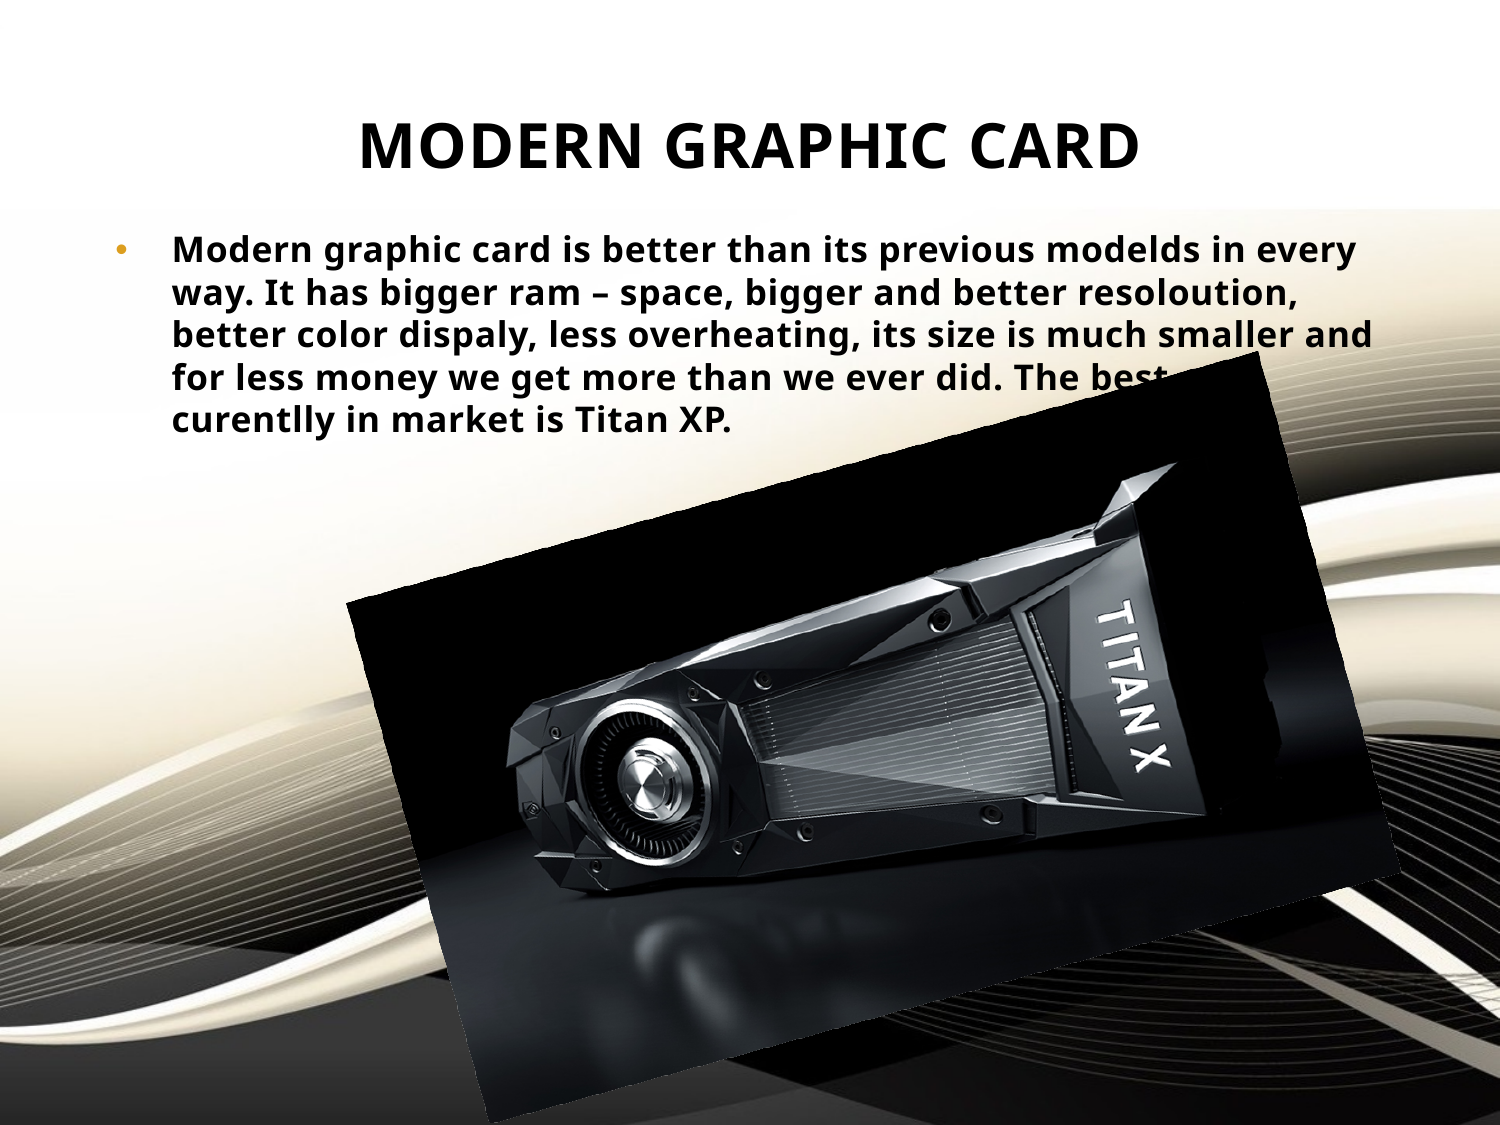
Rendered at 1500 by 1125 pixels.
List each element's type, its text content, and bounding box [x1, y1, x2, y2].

title Modern graphic card [100, 1, 1401, 189]
list Modern graphic card is better than its previous modelds in every way. It has bigger ram – space, bigger and better resoloution, better color dispaly, less overheating, its size is much smaller and for less money we get more than we ever did. The best card curentlly in market is Titan XP. [100, 219, 1401, 832]
picture [0, 0, 1500, 1125]
